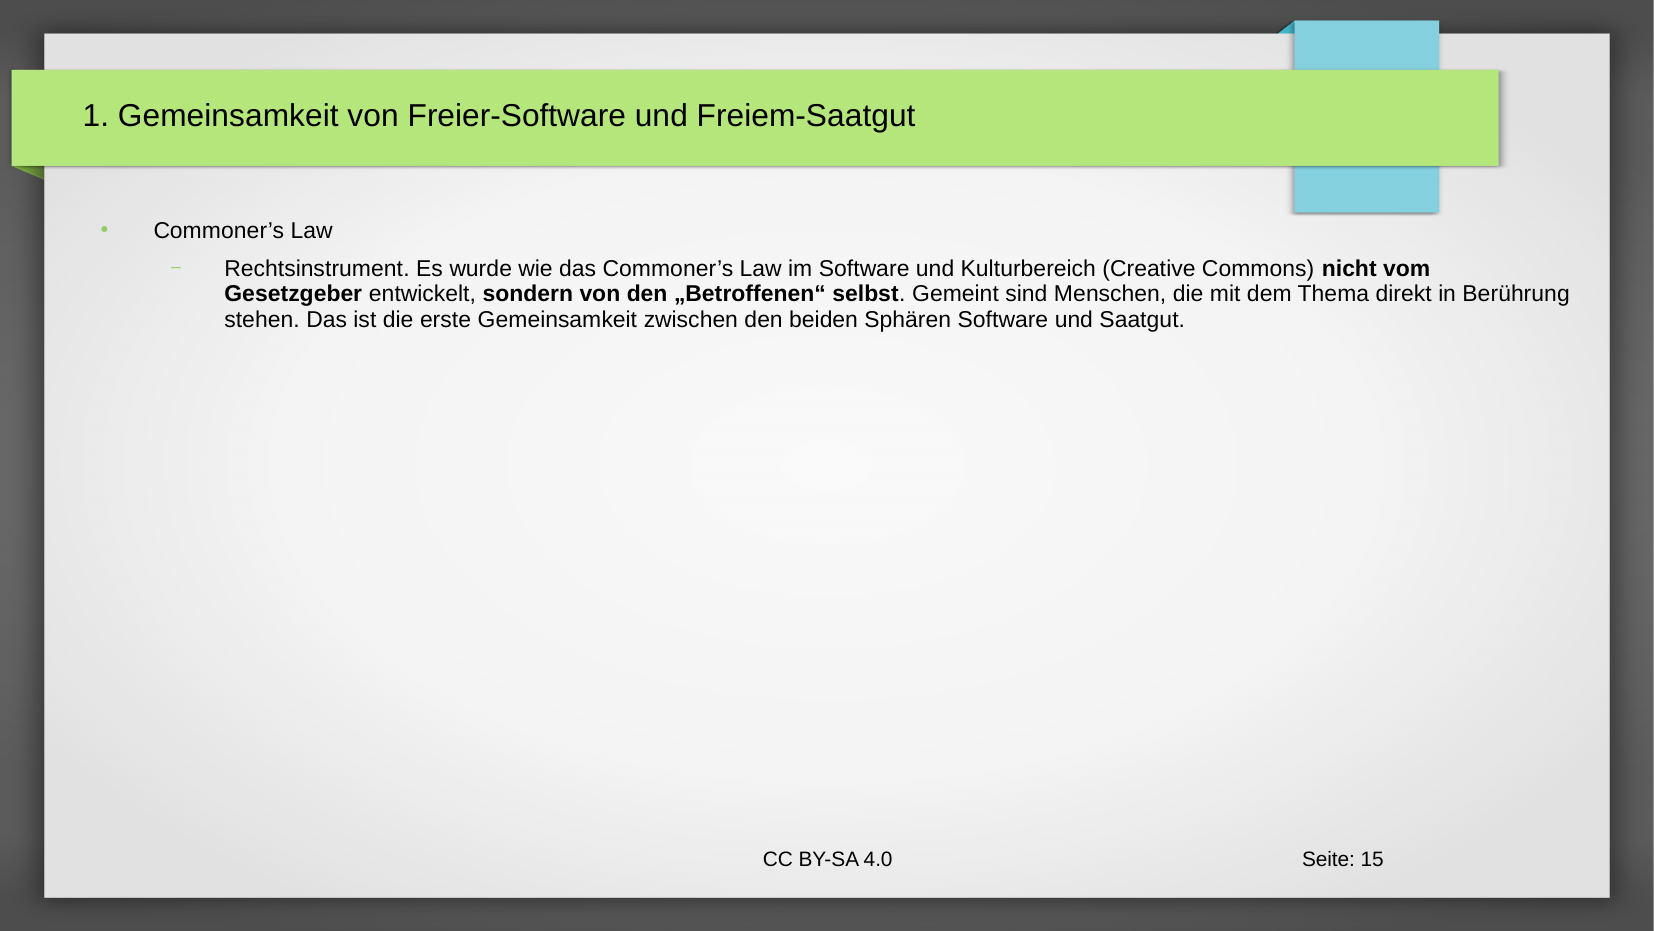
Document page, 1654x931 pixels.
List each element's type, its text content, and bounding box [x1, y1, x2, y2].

title 1. Gemeinsamkeit von Freier-Software und Freiem-Saatgut [82, 97, 1264, 133]
picture [0, 0, 1654, 931]
list Commoner’s Law Rechtsinstrument. Es wurde wie das Commoner’s Law im Software und Kulturbereich (Creative Commons) nicht vom Gesetzgeber entwickelt, sondern von den „Betroffenen“ selbst. Gemeint sind Menschen, die mit dem Thema direkt in Berührung stehen. Das ist die erste Gemeinsamkeit zwischen den beiden Sphären Software und Saatgut. [82, 217, 1571, 758]
